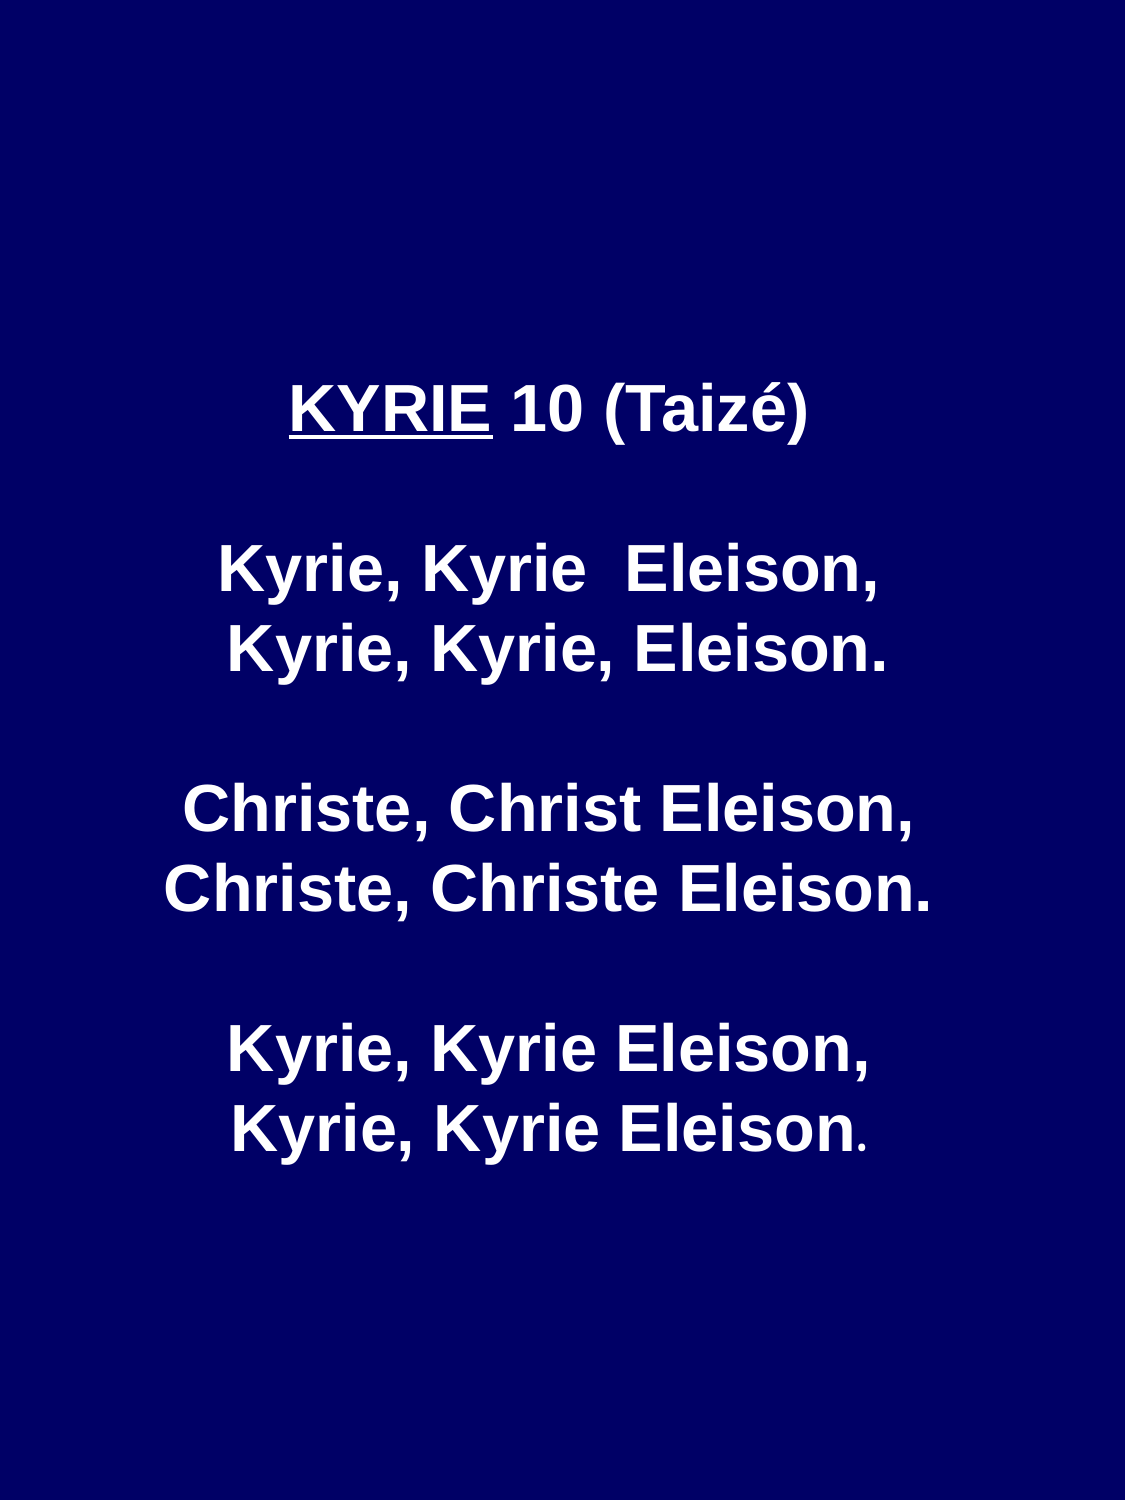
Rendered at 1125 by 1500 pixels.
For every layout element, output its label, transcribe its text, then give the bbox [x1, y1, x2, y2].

text_box KYRIE 10 (Taizé) Kyrie, Kyrie Eleison, Kyrie, Kyrie, Eleison. Christe, Christ Eleison, Christe, Christe Eleison. Kyrie, Kyrie Eleison, Kyrie, Kyrie Eleison. [35, 177, 1063, 1173]
